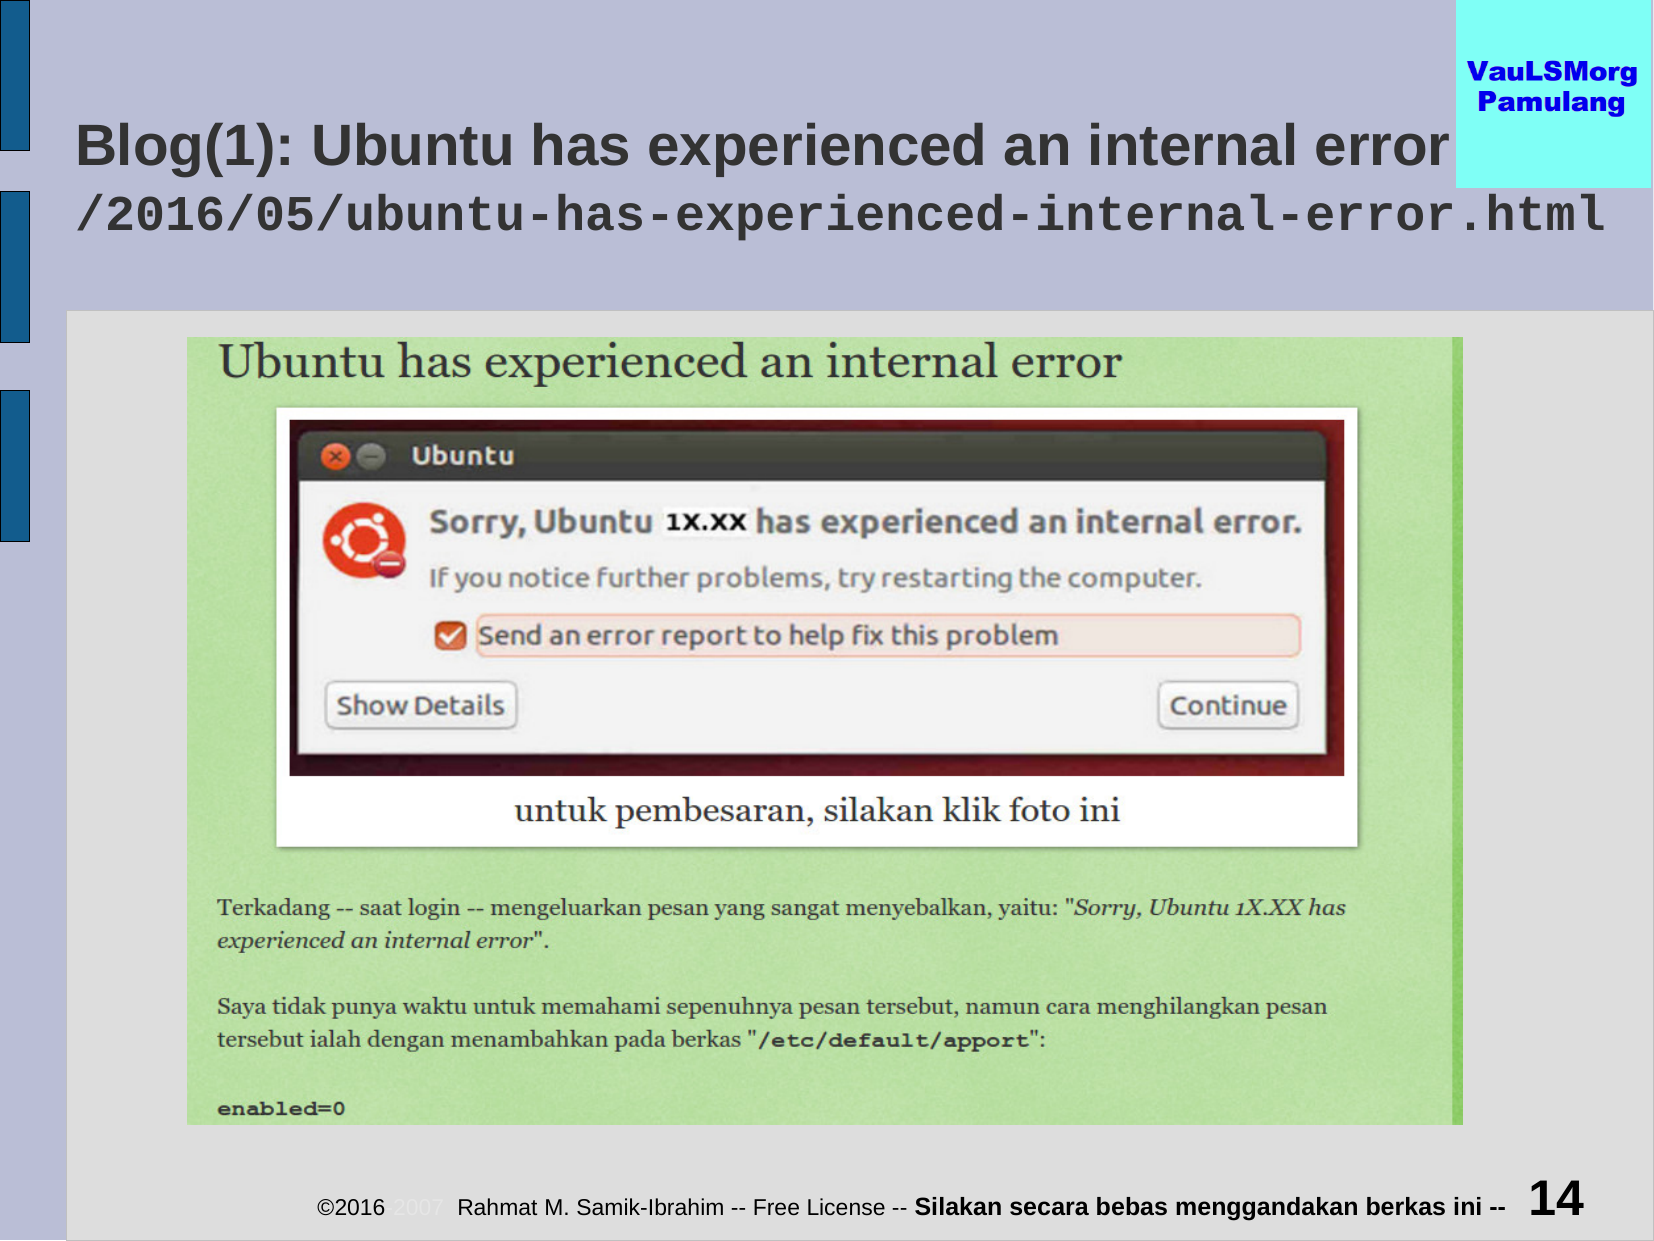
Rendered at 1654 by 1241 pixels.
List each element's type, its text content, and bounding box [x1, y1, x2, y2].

title Blog(1): Ubuntu has experienced an internal error /2016/05/ubuntu-has-experienced-internal-error.html [75, 75, 1613, 283]
picture [1456, 0, 1651, 188]
picture [187, 337, 1463, 1126]
